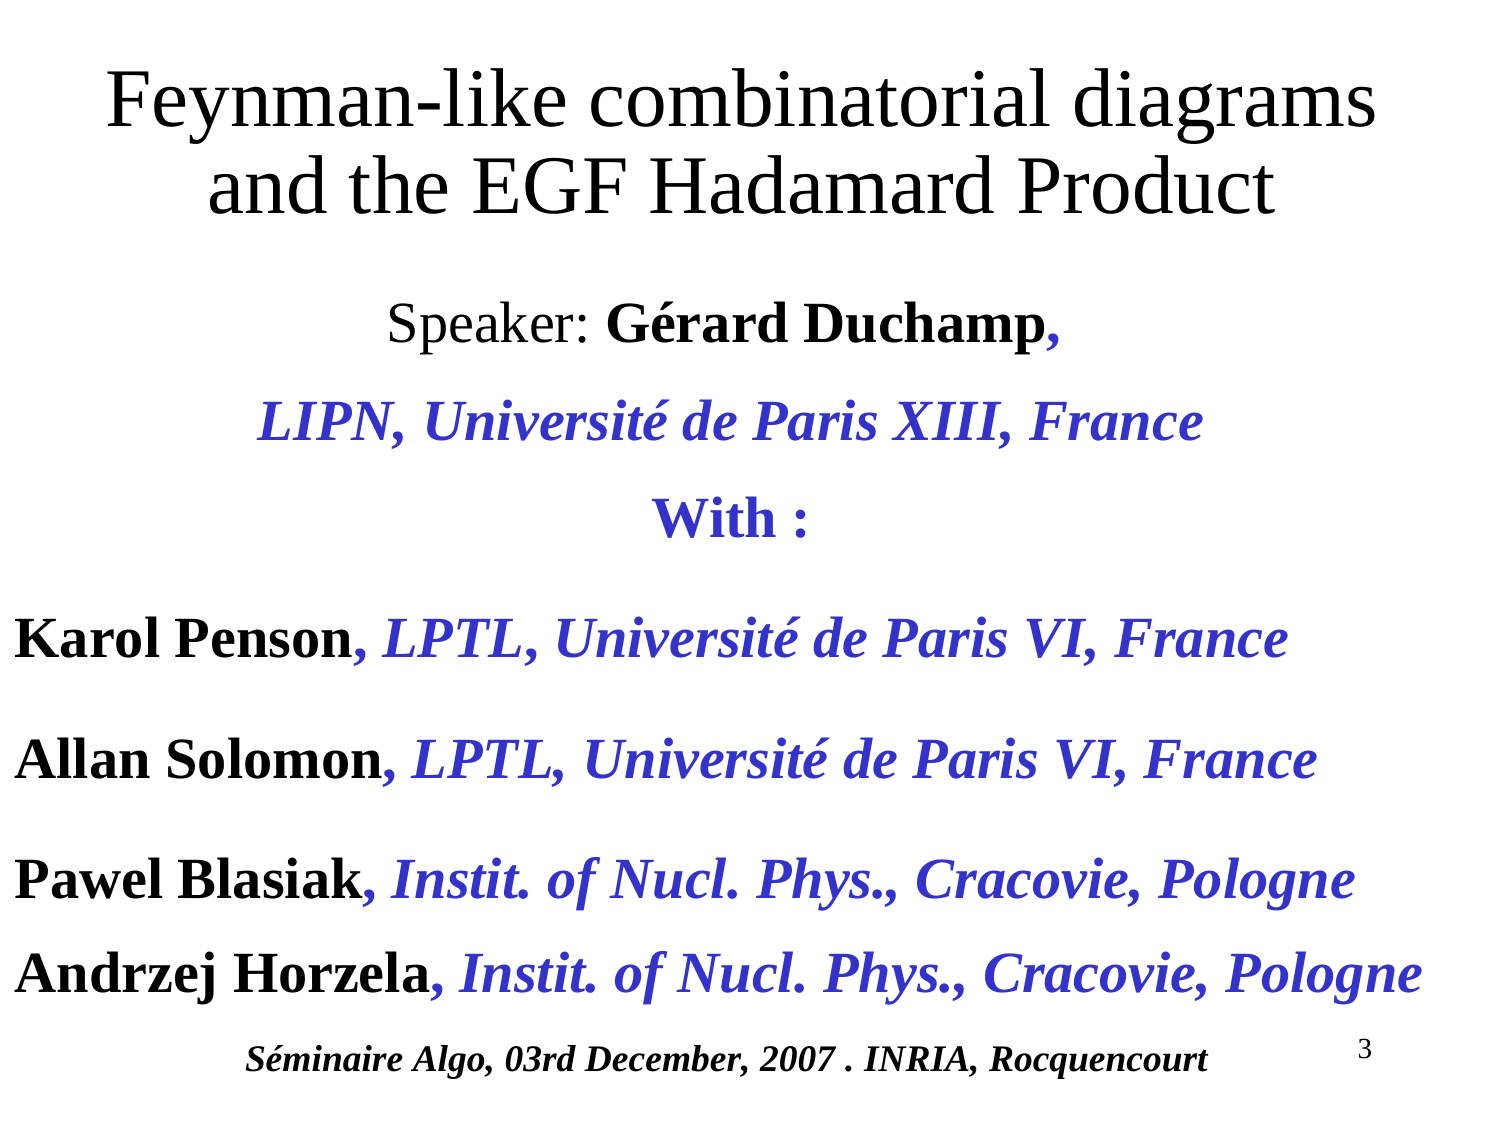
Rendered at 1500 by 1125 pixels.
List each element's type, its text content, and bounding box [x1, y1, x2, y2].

text_box Speaker: Gérard Duchamp, LIPN, Université de Paris XIII, France With : Karol Penson, LPTL, Université de Paris VI, France Allan Solomon, LPTL, Université de Paris VI, France Pawel Blasiak, Instit. of Nucl. Phys., Cracovie, Pologne Andrzej Horzela, Instit. of Nucl. Phys., Cracovie, Pologne Séminaire Algo, 03rd December, 2007 . INRIA, Rocquencourt [0, 285, 1463, 1088]
title Feynman-like combinatorial diagrams and the EGF Hadamard Product [37, 41, 1447, 247]
